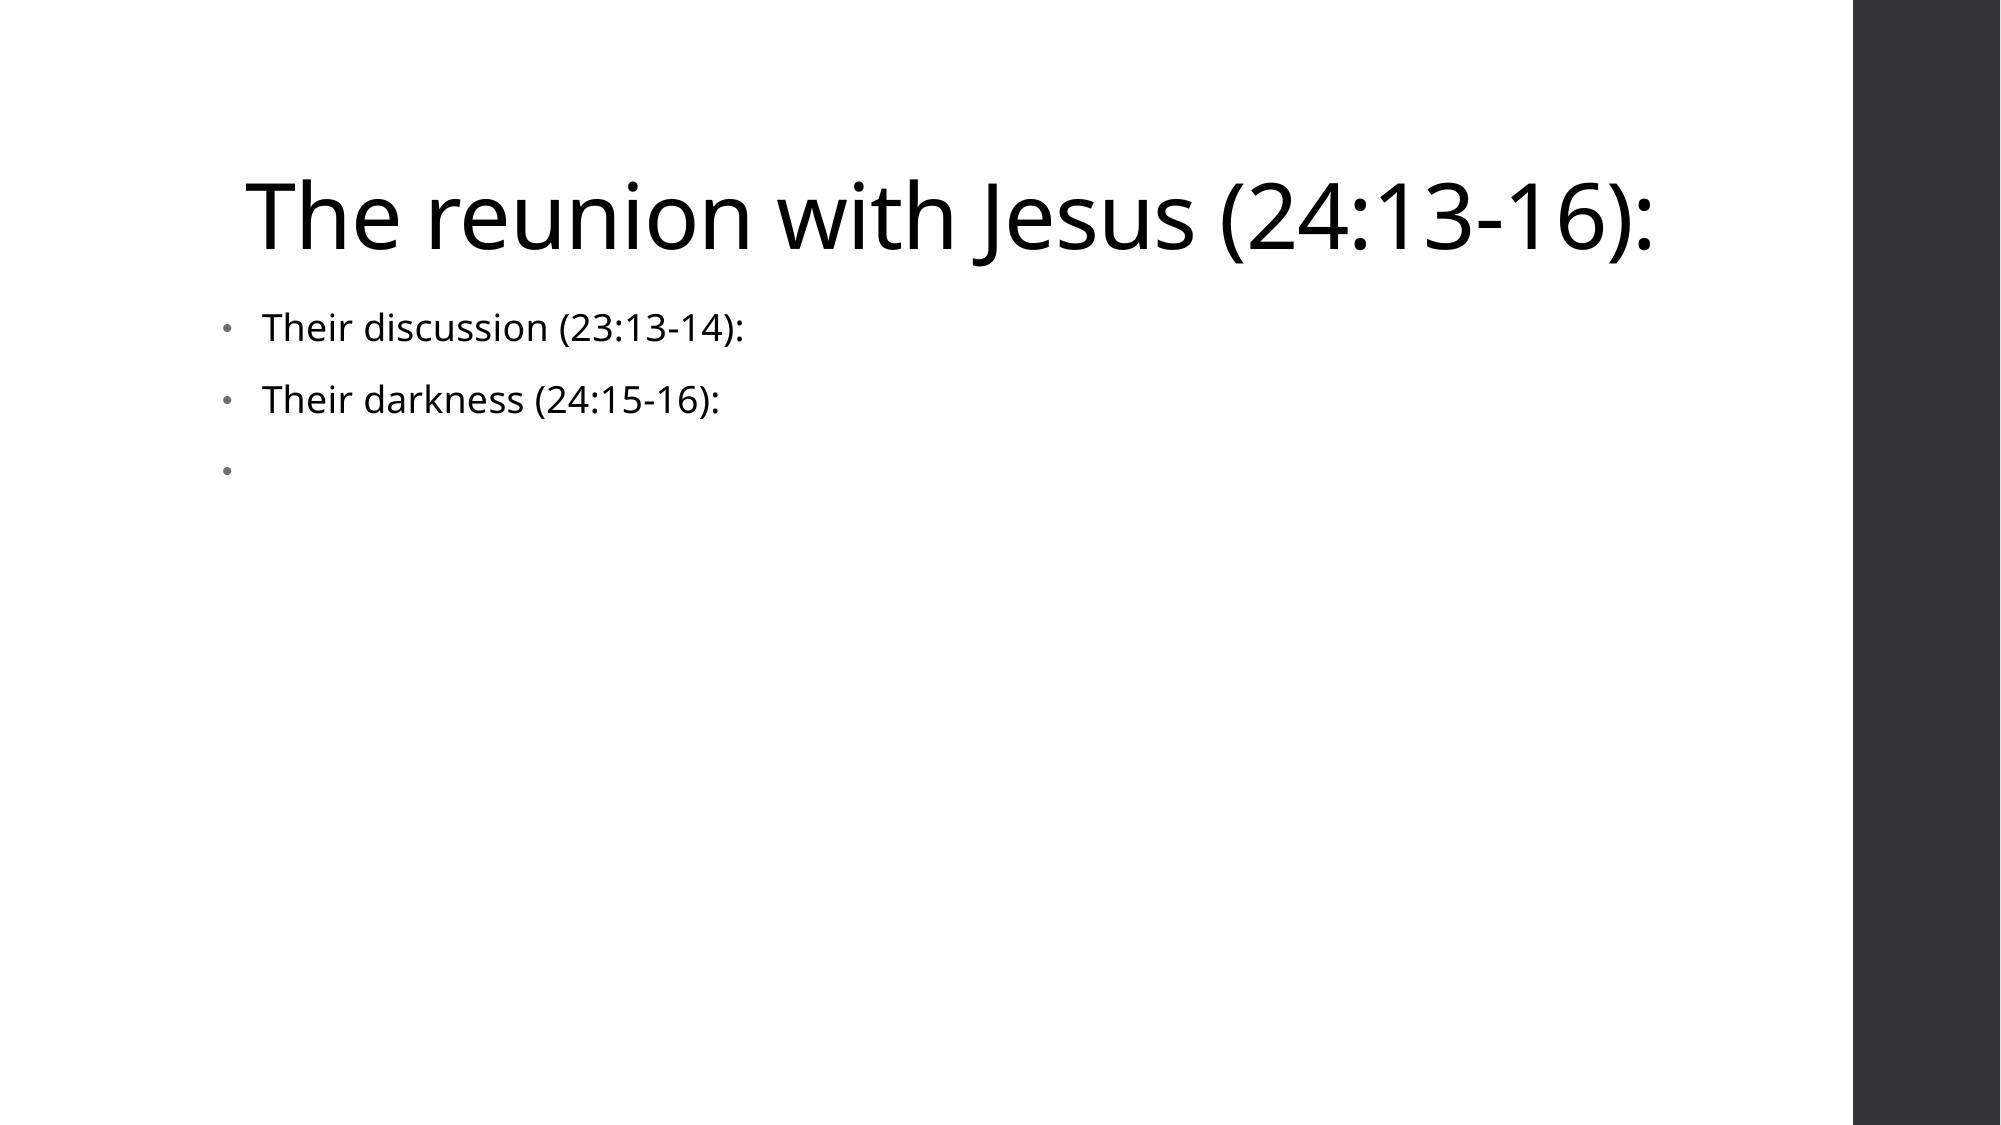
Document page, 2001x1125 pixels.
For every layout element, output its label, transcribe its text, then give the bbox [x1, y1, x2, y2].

title The reunion with Jesus (24:13-16): [206, 60, 1797, 278]
list Their discussion (23:13-14): Their darkness (24:15-16): [206, 299, 1617, 1014]
